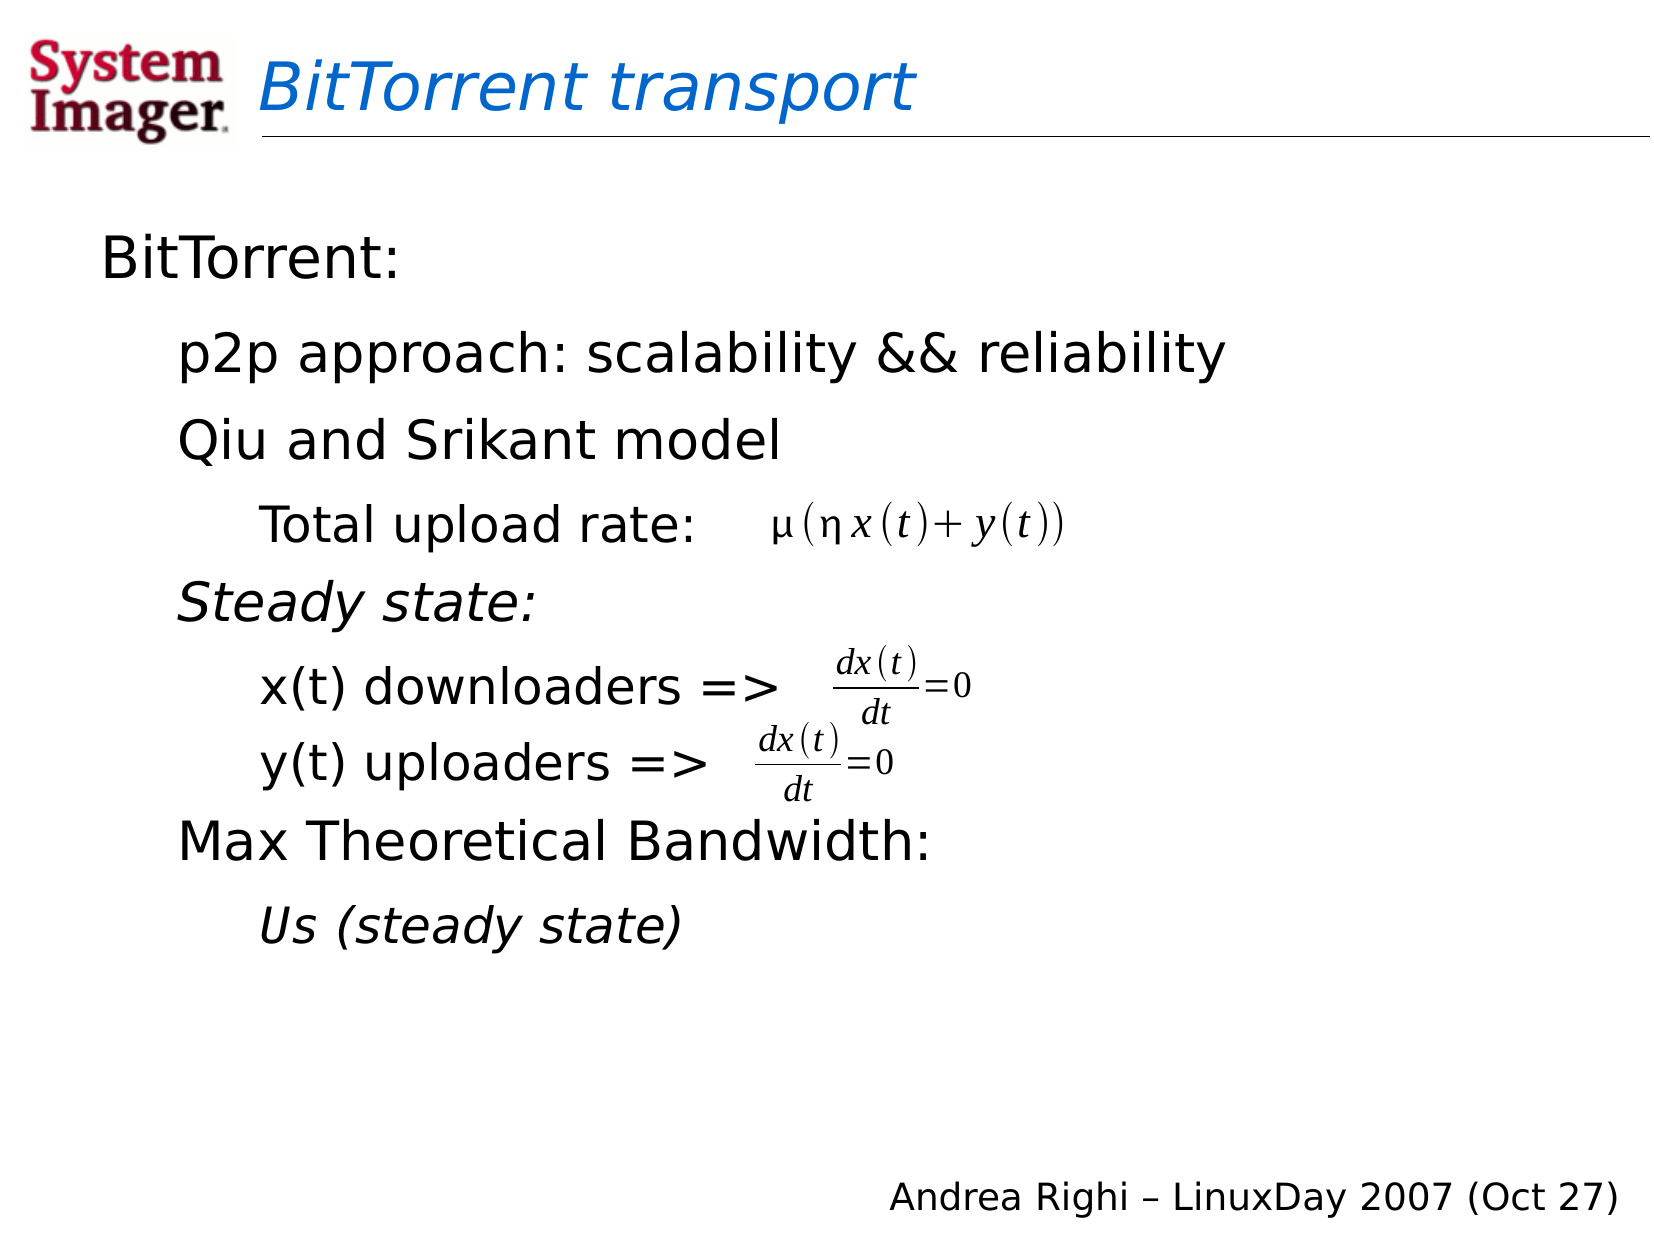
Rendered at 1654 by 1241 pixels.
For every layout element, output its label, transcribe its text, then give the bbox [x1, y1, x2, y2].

list BitTorrent: p2p approach: scalability && reliability Qiu and Srikant model Total upload rate: Steady state: x(t) downloaders => y(t) uploaders => Max Theoretical Bandwidth: Us (steady state) [82, 225, 1571, 1095]
chart [764, 496, 1071, 547]
picture [25, 34, 237, 151]
chart [747, 641, 978, 809]
title BitTorrent transport [258, 47, 1529, 126]
